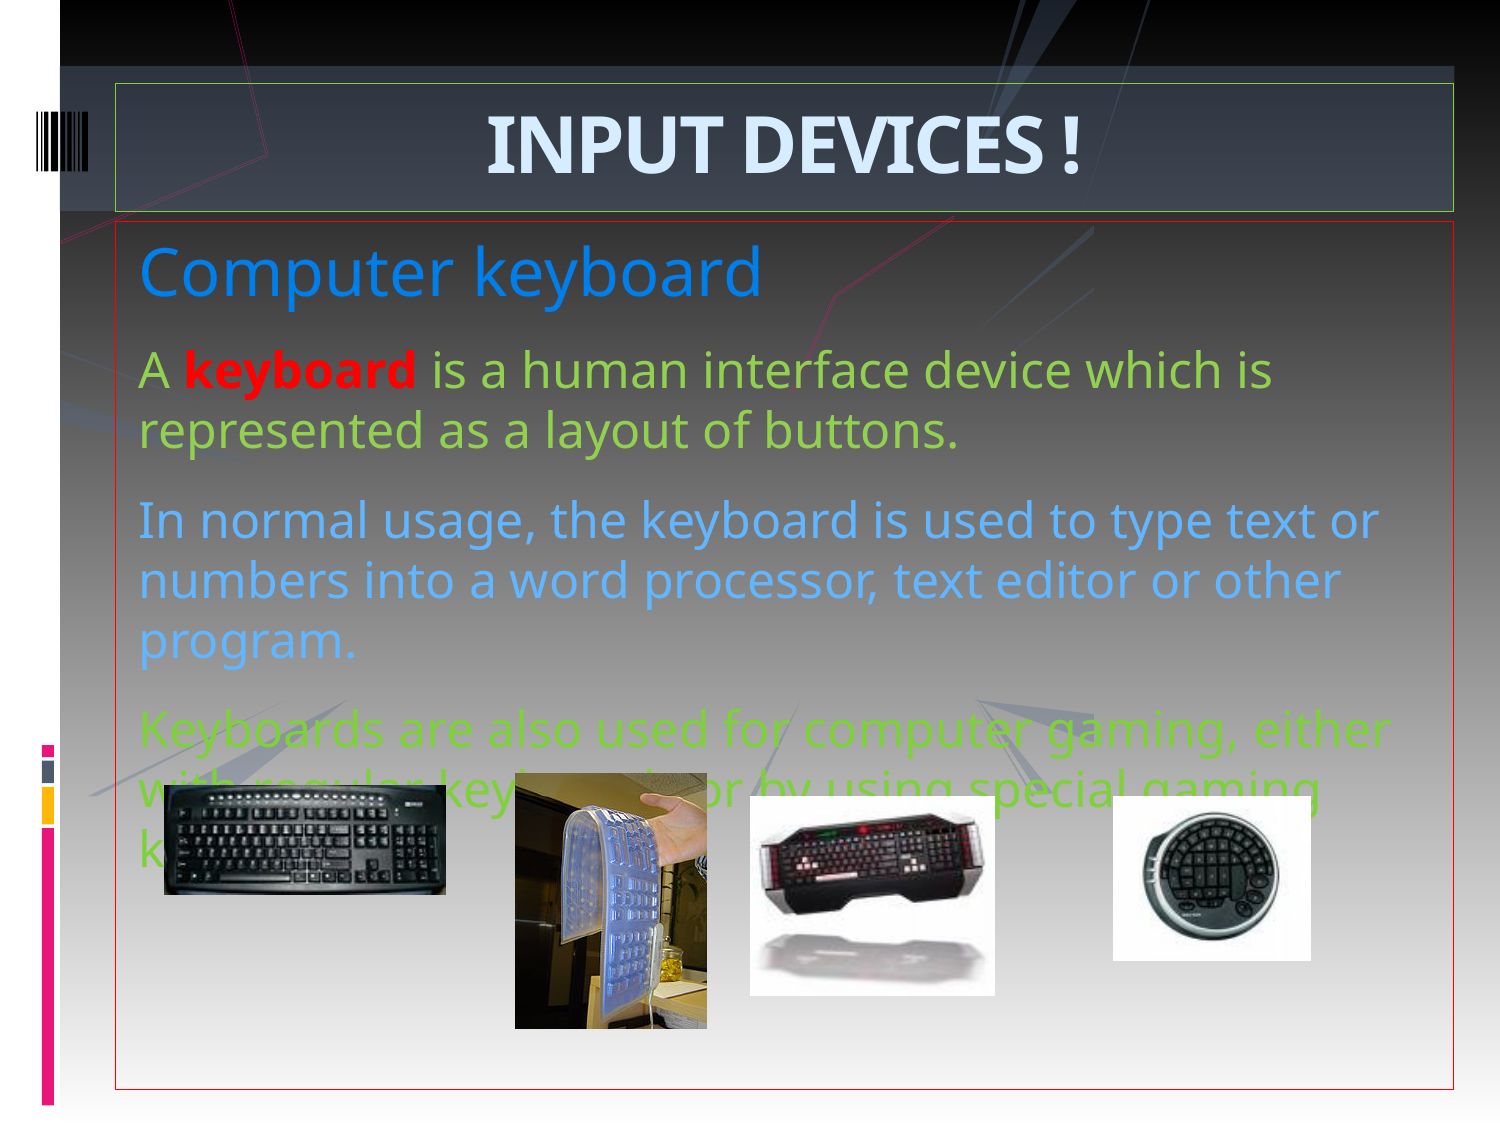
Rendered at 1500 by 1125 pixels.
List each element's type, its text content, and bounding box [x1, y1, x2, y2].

title INPUT DEVICES ! [115, 83, 1454, 212]
list Computer keyboard A keyboard is a human interface device which is represented as a layout of buttons. In normal usage, the keyboard is used to type text or numbers into a word processor, text editor or other program. Keyboards are also used for computer gaming, either with regular keyboards or by using special gaming keyboards [115, 221, 1454, 1090]
picture [1113, 796, 1311, 961]
picture [750, 796, 995, 997]
picture [515, 773, 707, 1029]
picture [164, 785, 446, 895]
